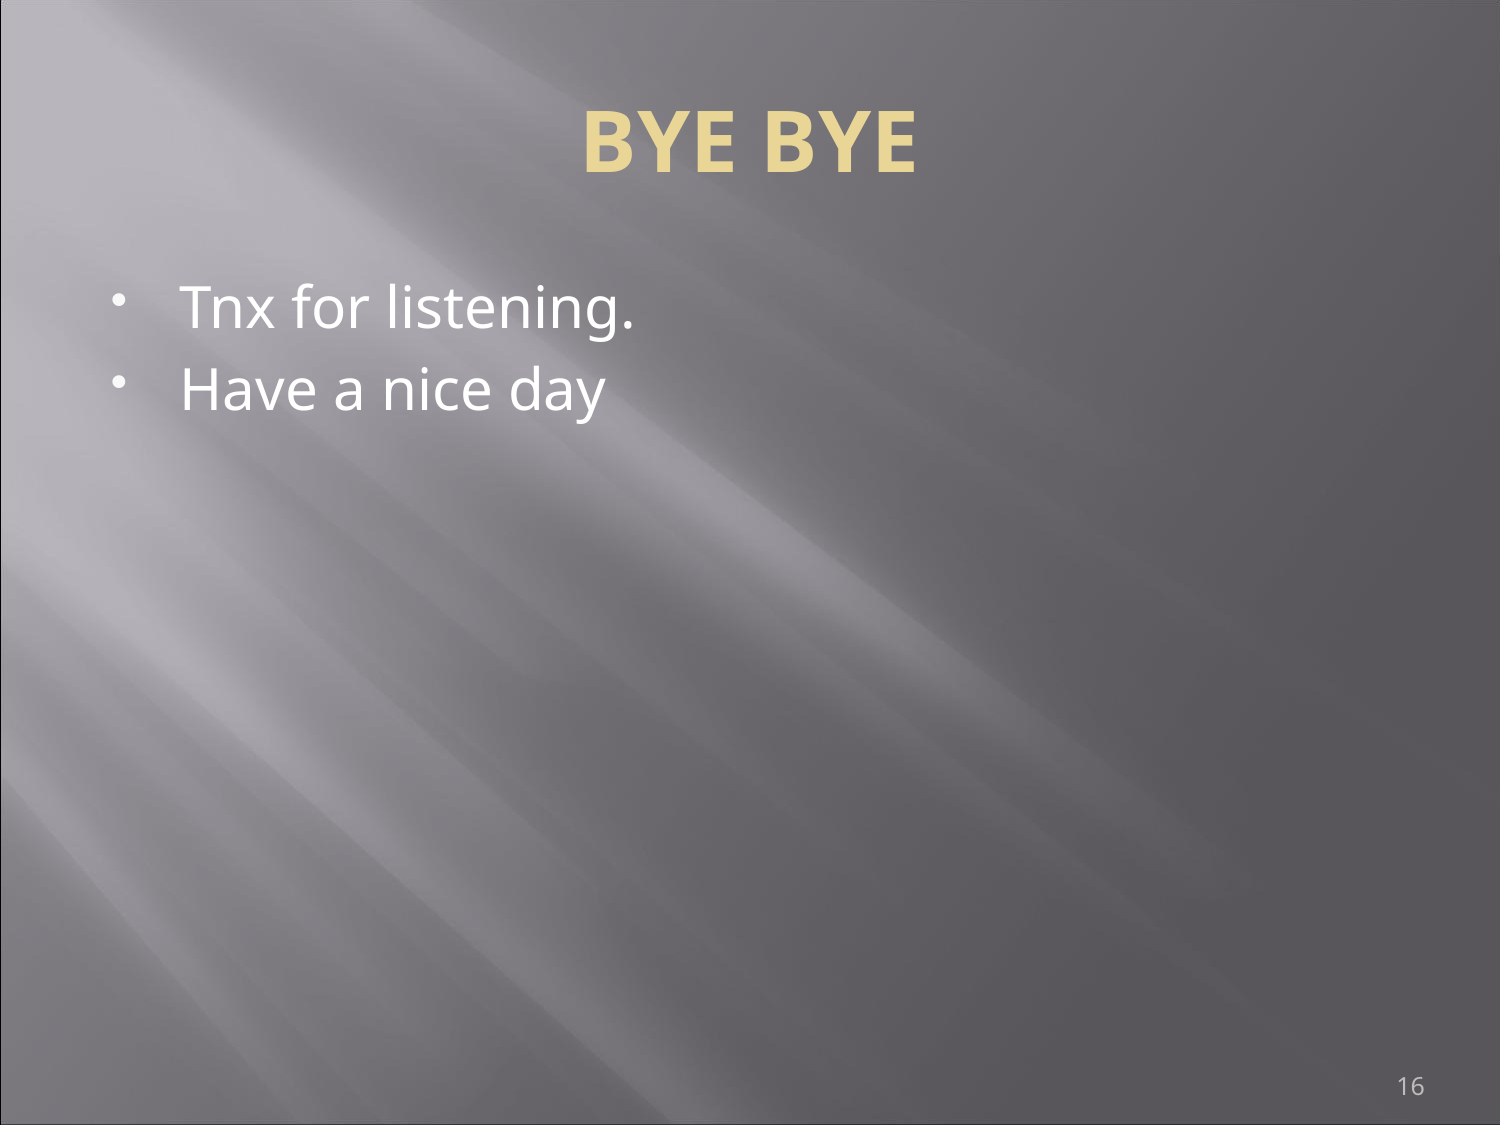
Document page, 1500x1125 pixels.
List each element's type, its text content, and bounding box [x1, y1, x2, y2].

slide_number <number> [1299, 1052, 1425, 1113]
list Tnx for listening. Have a nice day [75, 262, 1425, 1035]
picture [0, 0, 1500, 1125]
title BYE BYE [75, 45, 1425, 233]
